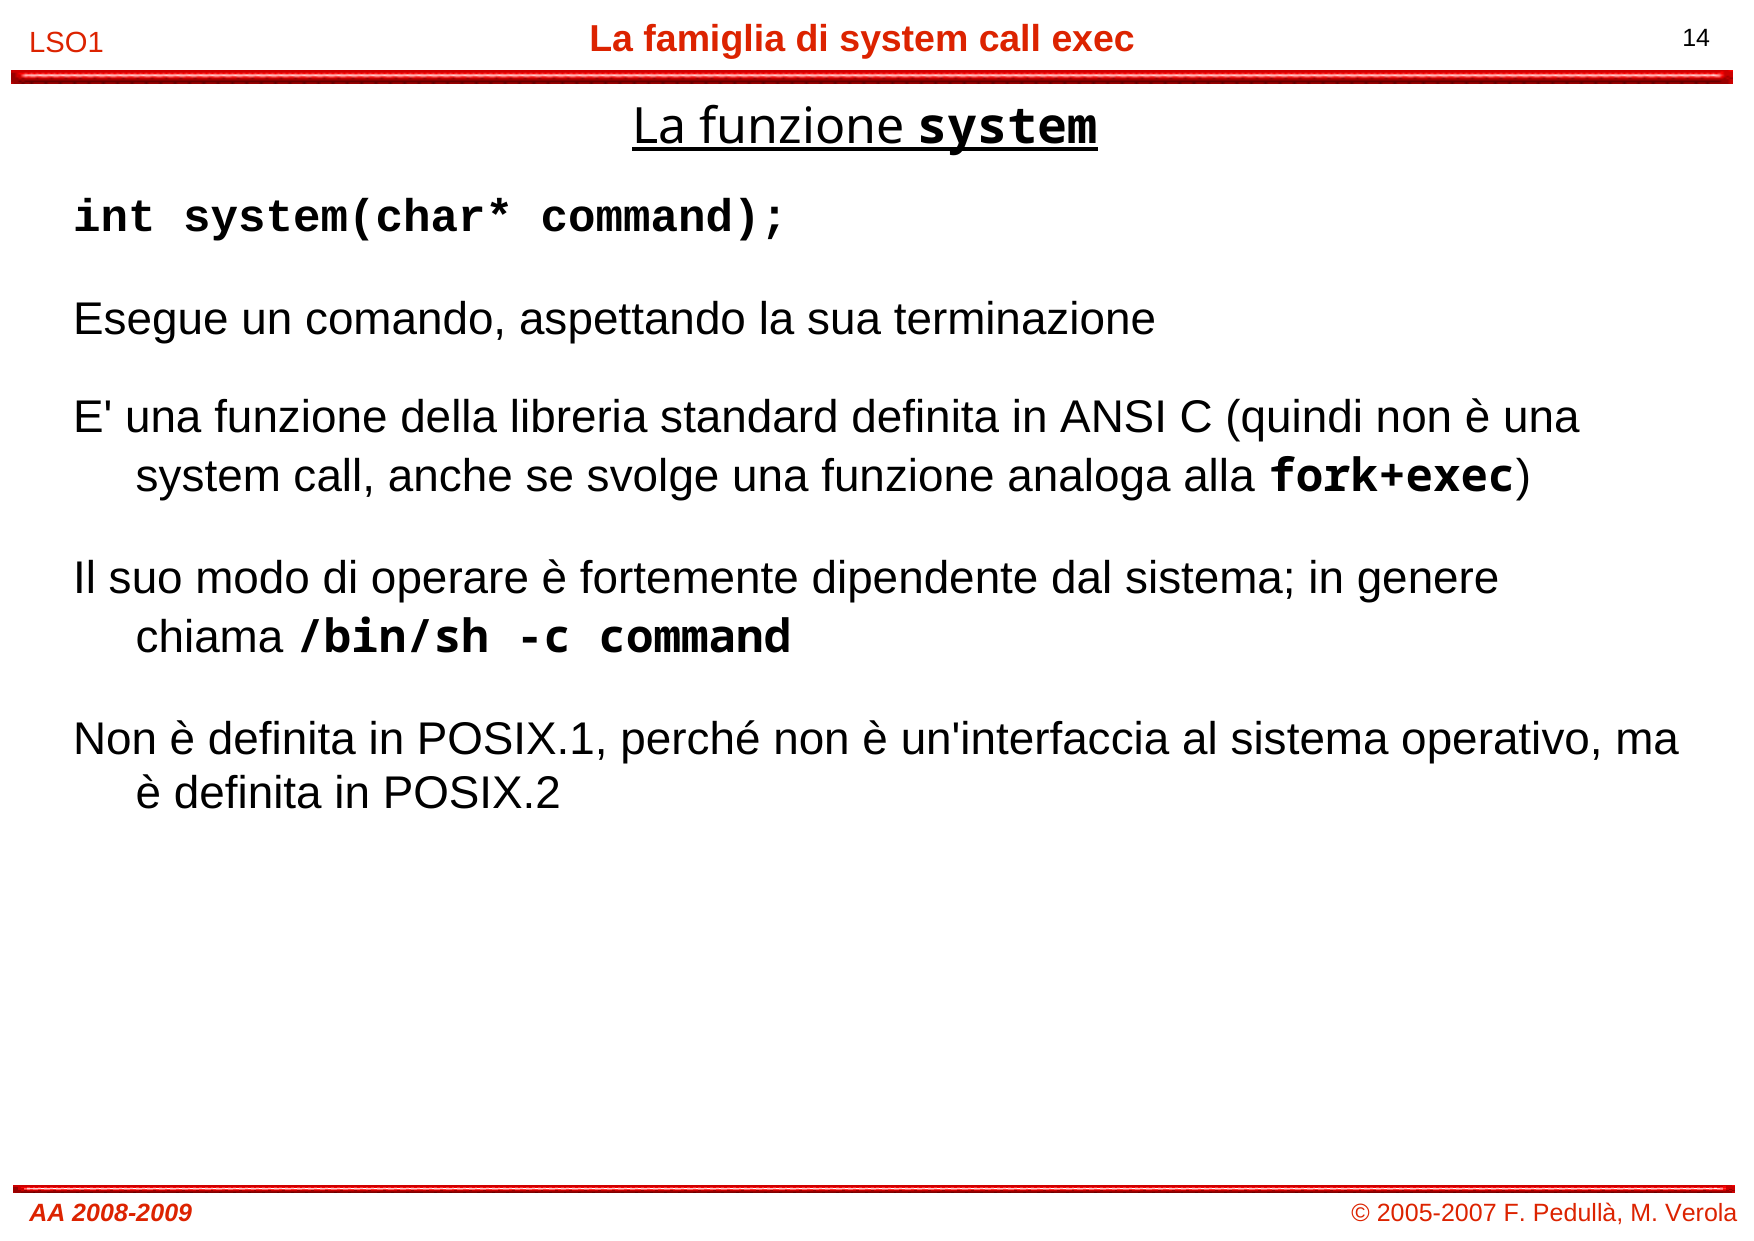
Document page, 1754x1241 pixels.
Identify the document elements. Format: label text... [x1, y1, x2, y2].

title La funzione system [514, 78, 1217, 174]
picture [13, 1185, 1735, 1193]
picture [11, 70, 1733, 84]
list int system(char* command); Esegue un comando, aspettando la sua terminazione E' una funzione della libreria standard definita in ANSI C (quindi non è una system call, anche se svolge una funzione analoga alla fork+exec) Il suo modo di operare è fortemente dipendente dal sistema; in genere chiama /bin/sh -c command Non è definita in POSIX.1, perché non è un'interfaccia al sistema operativo, ma è definita in POSIX.2 [58, 183, 1696, 1072]
